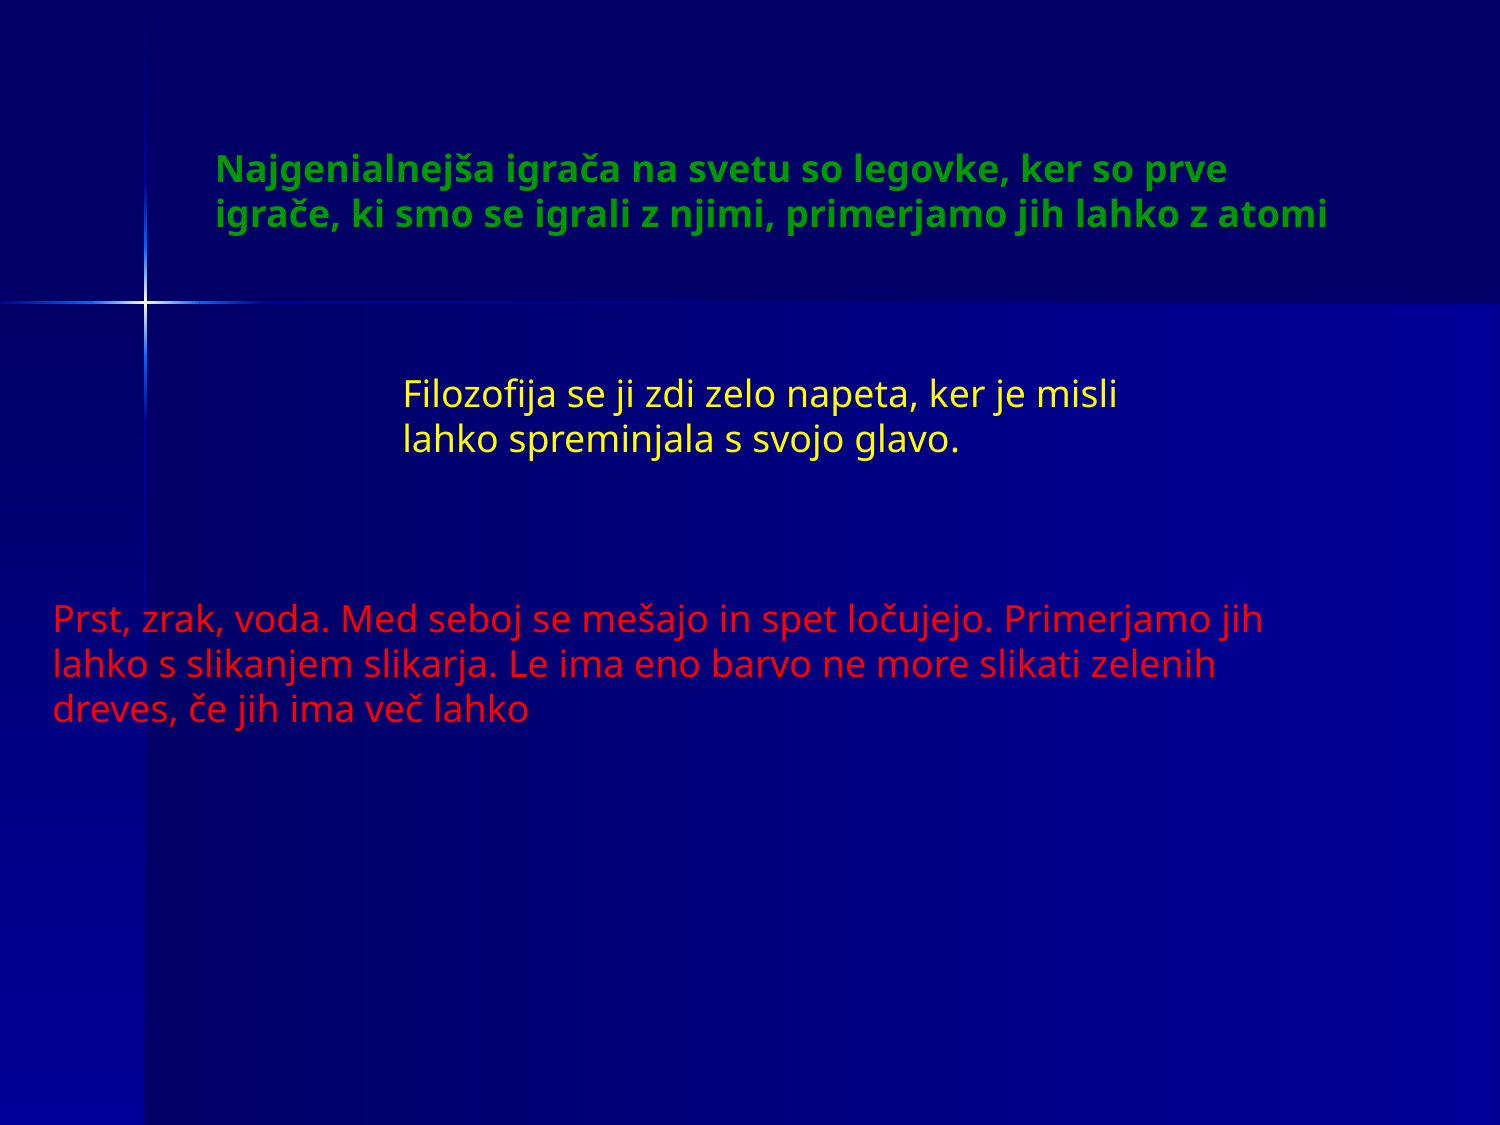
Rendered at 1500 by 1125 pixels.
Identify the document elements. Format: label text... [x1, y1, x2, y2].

text_box Prst, zrak, voda. Med seboj se mešajo in spet ločujejo. Primerjamo jih lahko s slikanjem slikarja. Le ima eno barvo ne more slikati zelenih dreves, če jih ima več lahko [37, 587, 1288, 738]
text_box Najgenialnejša igrača na svetu so legovke, ker so prve igrače, ki smo se igrali z njimi, primerjamo jih lahko z atomi [200, 137, 1350, 243]
text_box Filozofija se ji zdi zelo napeta, ker je misli lahko spreminjala s svojo glavo. [387, 362, 1175, 468]
